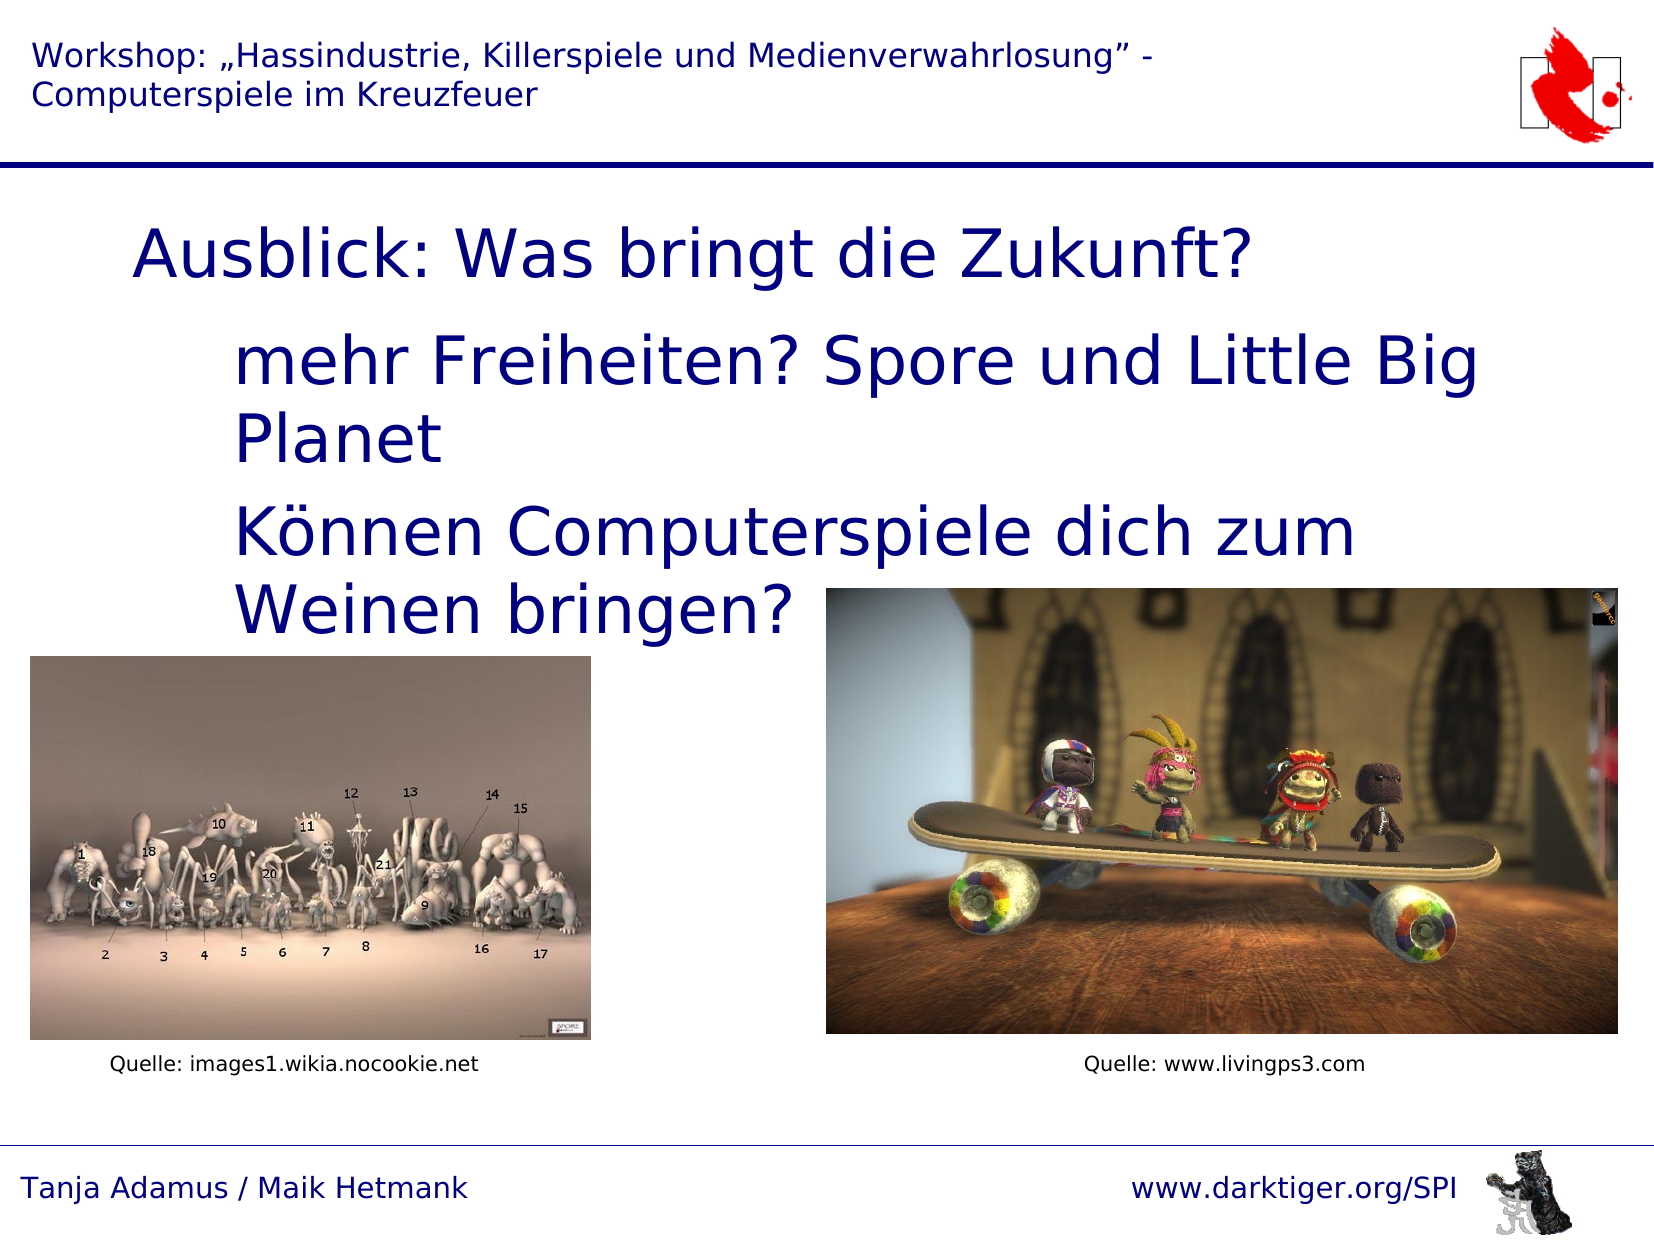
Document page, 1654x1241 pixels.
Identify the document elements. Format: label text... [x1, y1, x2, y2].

text_box Quelle: images1.wikia.nocookie.net [94, 1045, 494, 1085]
text_box mehr Freiheiten? Spore und Little Big Planet [218, 314, 1548, 486]
picture [1503, 16, 1632, 148]
text_box Können Computerspiele dich zum Weinen bringen? [218, 486, 1548, 657]
picture [1486, 1150, 1572, 1235]
picture [826, 588, 1618, 1034]
text_box Workshop: „Hassindustrie, Killerspiele und Medienverwahrlosung” - Computerspiele im Kreuzfeuer [16, 29, 1418, 178]
text_box Ausblick: Was bringt die Zukunft? [118, 208, 1447, 302]
picture [30, 656, 591, 1040]
text_box Quelle: www.livingps3.com [1069, 1045, 1381, 1085]
